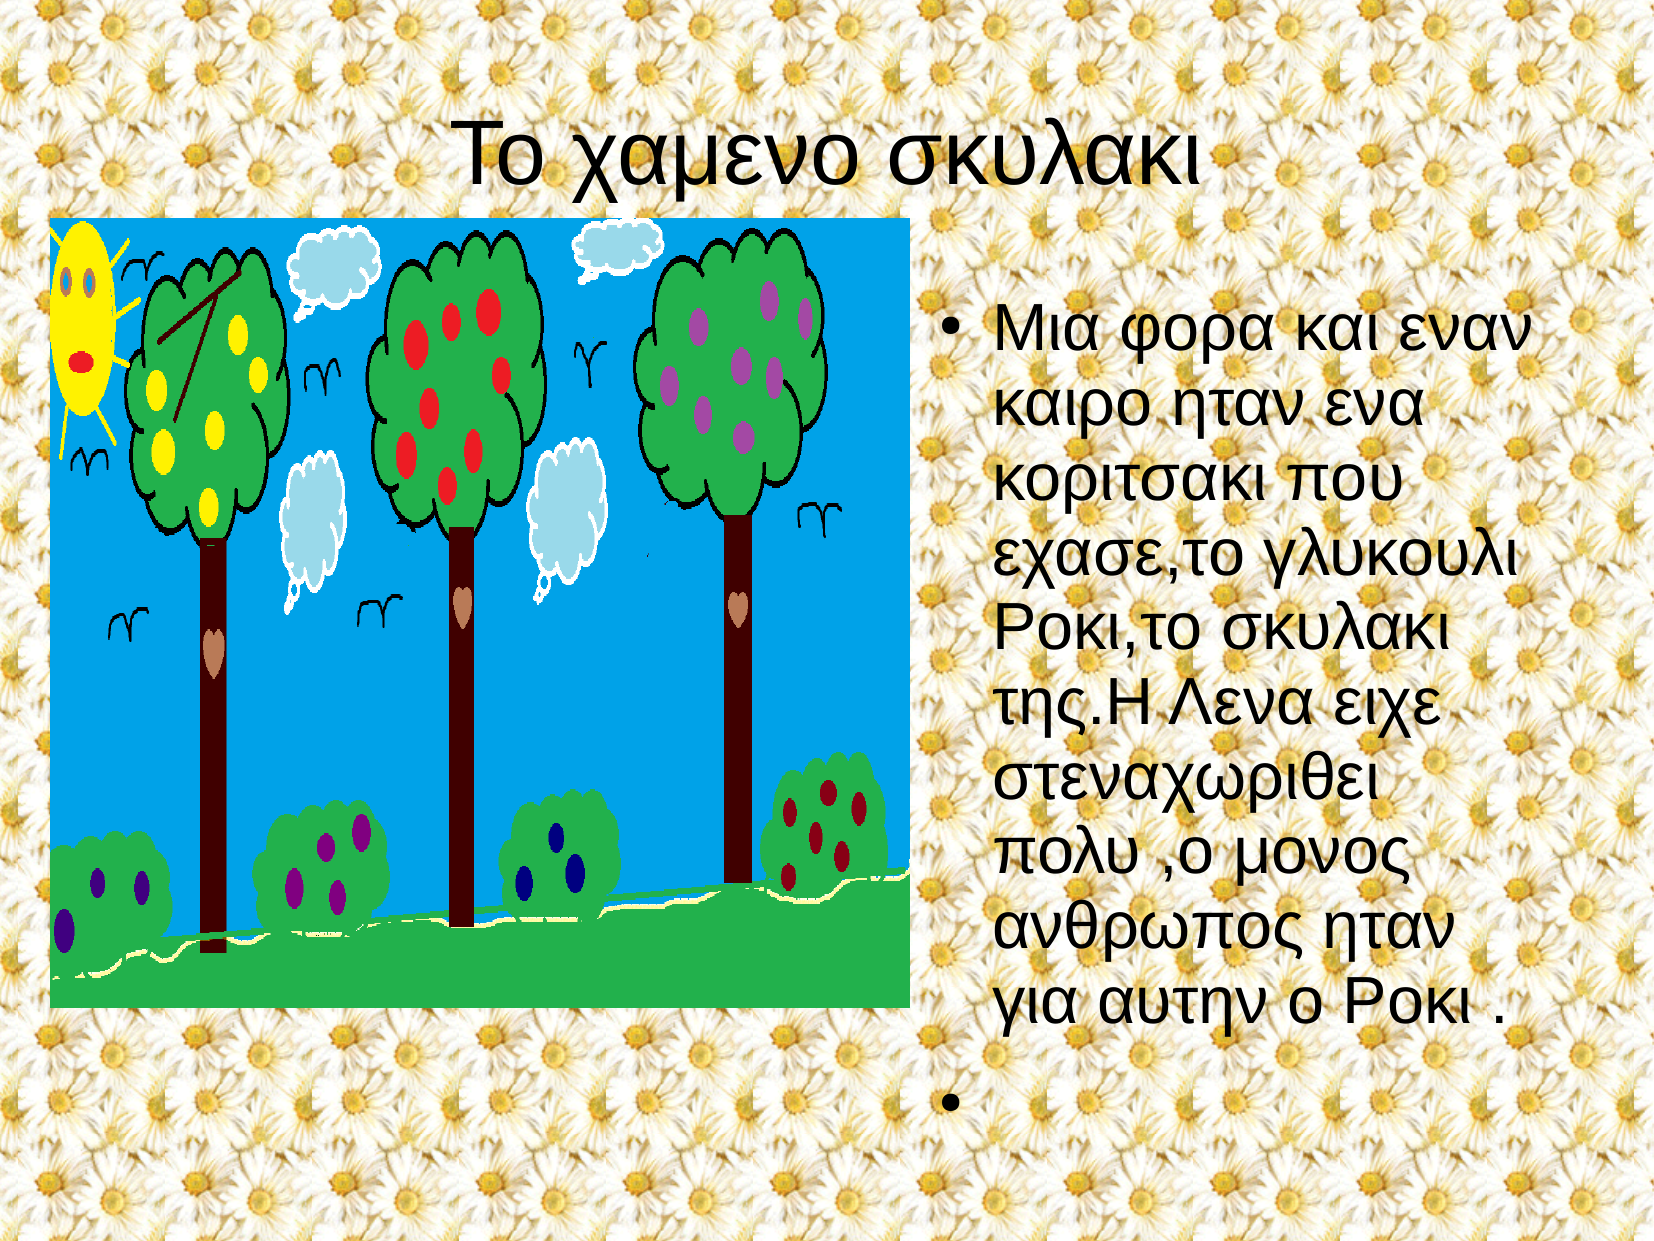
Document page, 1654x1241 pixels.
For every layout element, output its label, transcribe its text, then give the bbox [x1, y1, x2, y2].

picture [0, 0, 1654, 1241]
list Μια φορα και εναν καιρο ηταν ενα κοριτσακι που εχασε,το γλυκουλι Ροκι,το σκυλακι της.Η Λενα ειχε στεναχωριθει πολυ ,ο μονος ανθρωπος ηταν για αυτην ο Ροκι . [921, 290, 1538, 1241]
title Το χαμενο σκυλακι [82, 49, 1571, 257]
